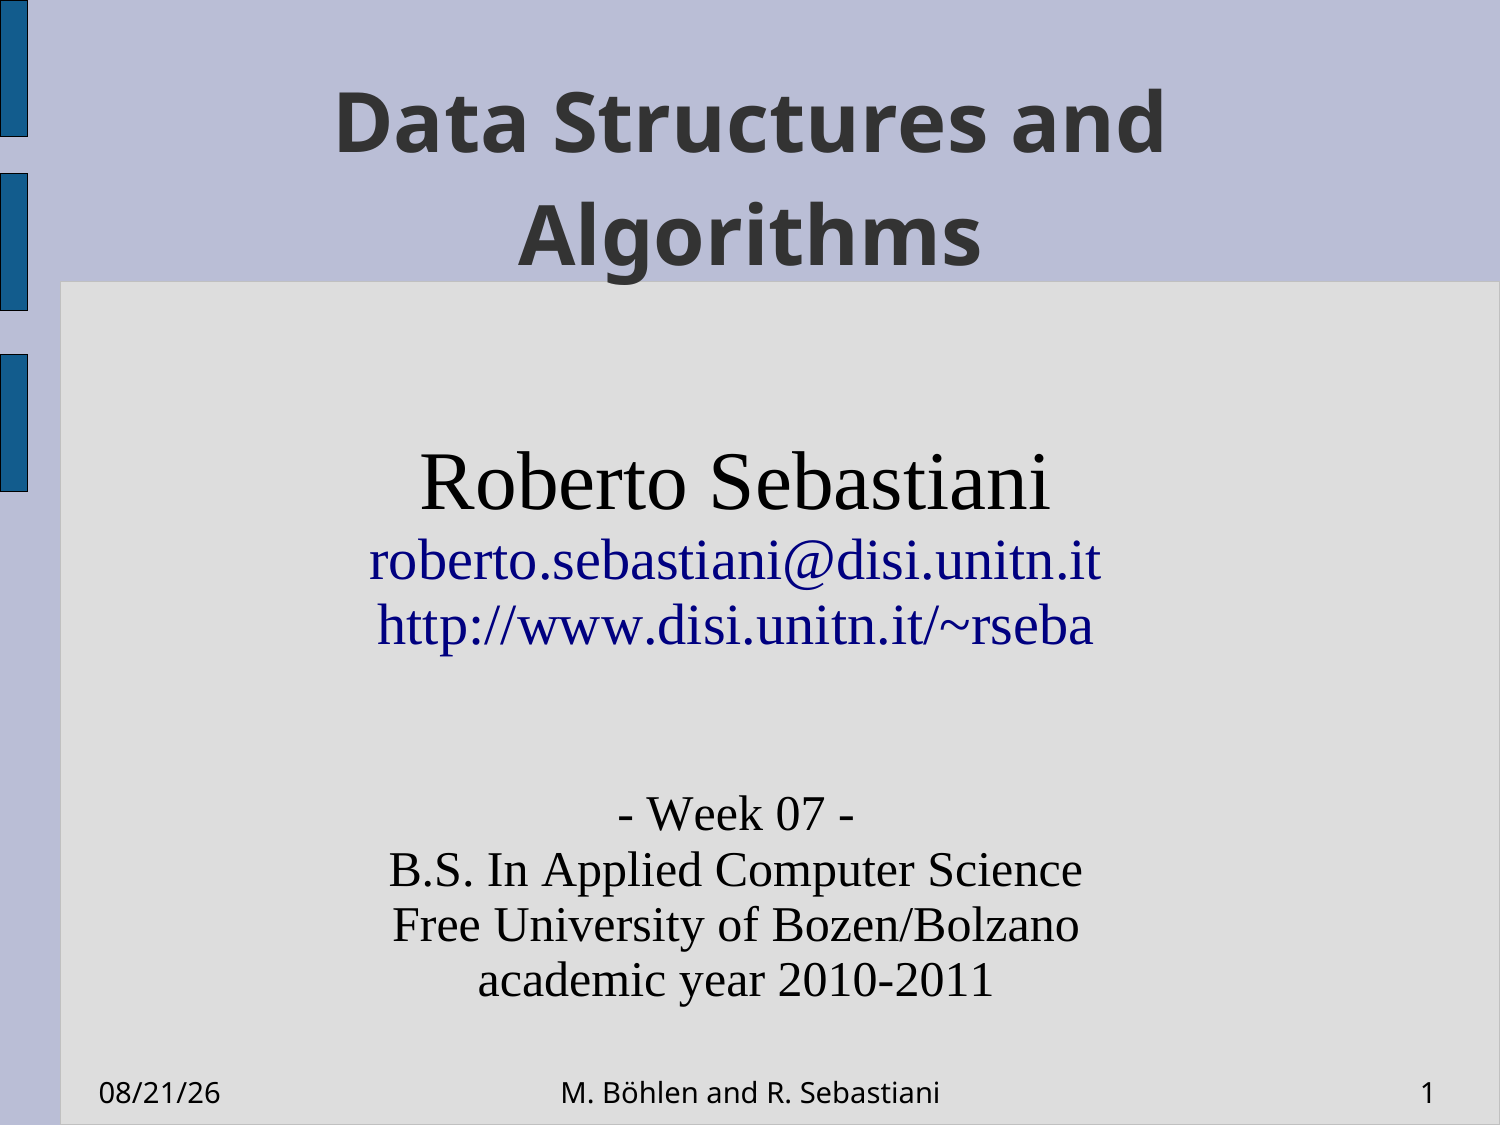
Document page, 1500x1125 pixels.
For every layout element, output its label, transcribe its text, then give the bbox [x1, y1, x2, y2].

title Data Structures and Algorithms [110, 82, 1392, 271]
subtitle Roberto Sebastiani roberto.sebastiani@disi.unitn.it http://www.disi.unitn.it/~rseba - Week 07 - B.S. In Applied Computer Science Free University of Bozen/Bolzano academic year 2010-2011 [95, 320, 1377, 1030]
